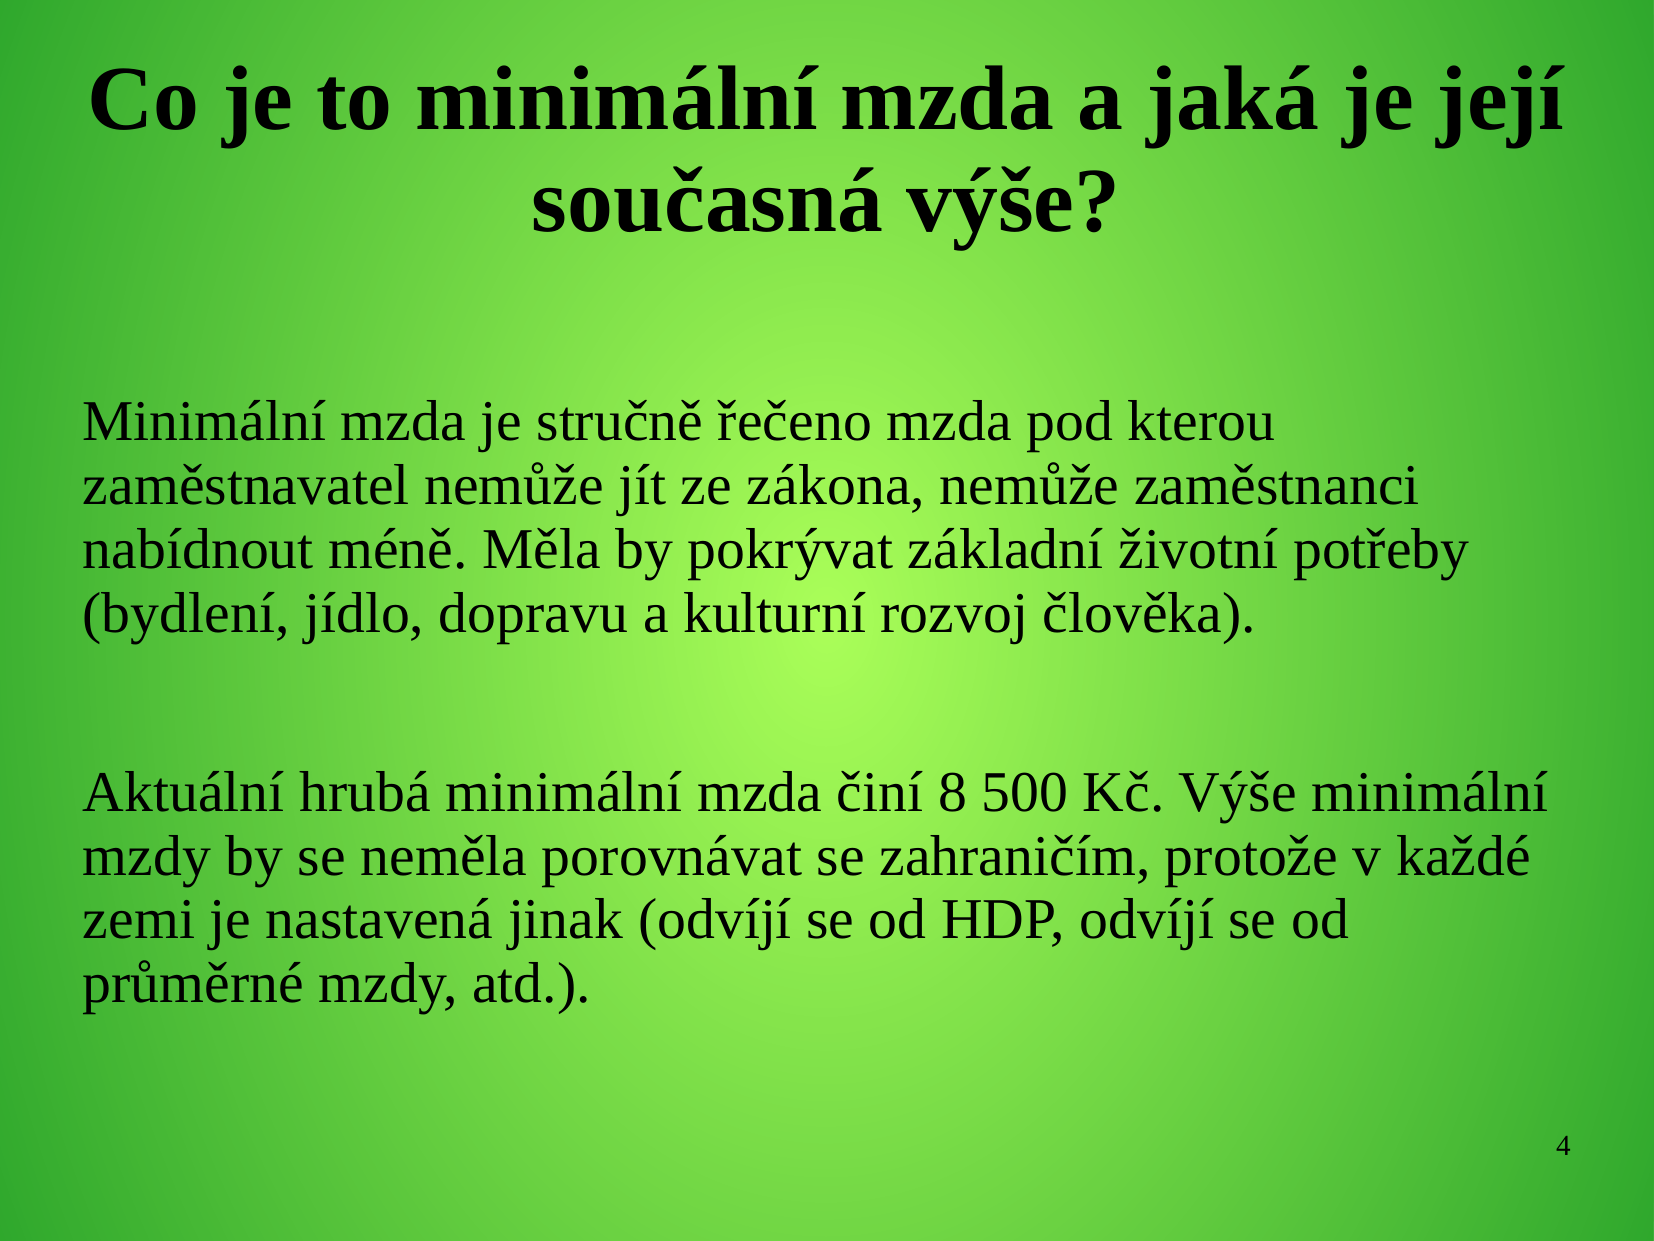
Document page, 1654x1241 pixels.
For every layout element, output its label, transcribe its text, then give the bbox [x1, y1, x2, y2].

list Minimální mzda je stručně řečeno mzda pod kterou zaměstnavatel nemůže jít ze zákona, nemůže zaměstnanci nabídnout méně. Měla by pokrývat základní životní potřeby (bydlení, jídlo, dopravu a kulturní rozvoj člověka). Aktuální hrubá minimální mzda činí 8 500 Kč. Výše minimální mzdy by se neměla porovnávat se zahraničím, protože v každé zemi je nastavená jinak (odvíjí se od HDP, odvíjí se od průměrné mzdy, atd.). [82, 299, 1571, 1019]
title Co je to minimální mzda a jaká je její současná výše? [82, 47, 1571, 252]
